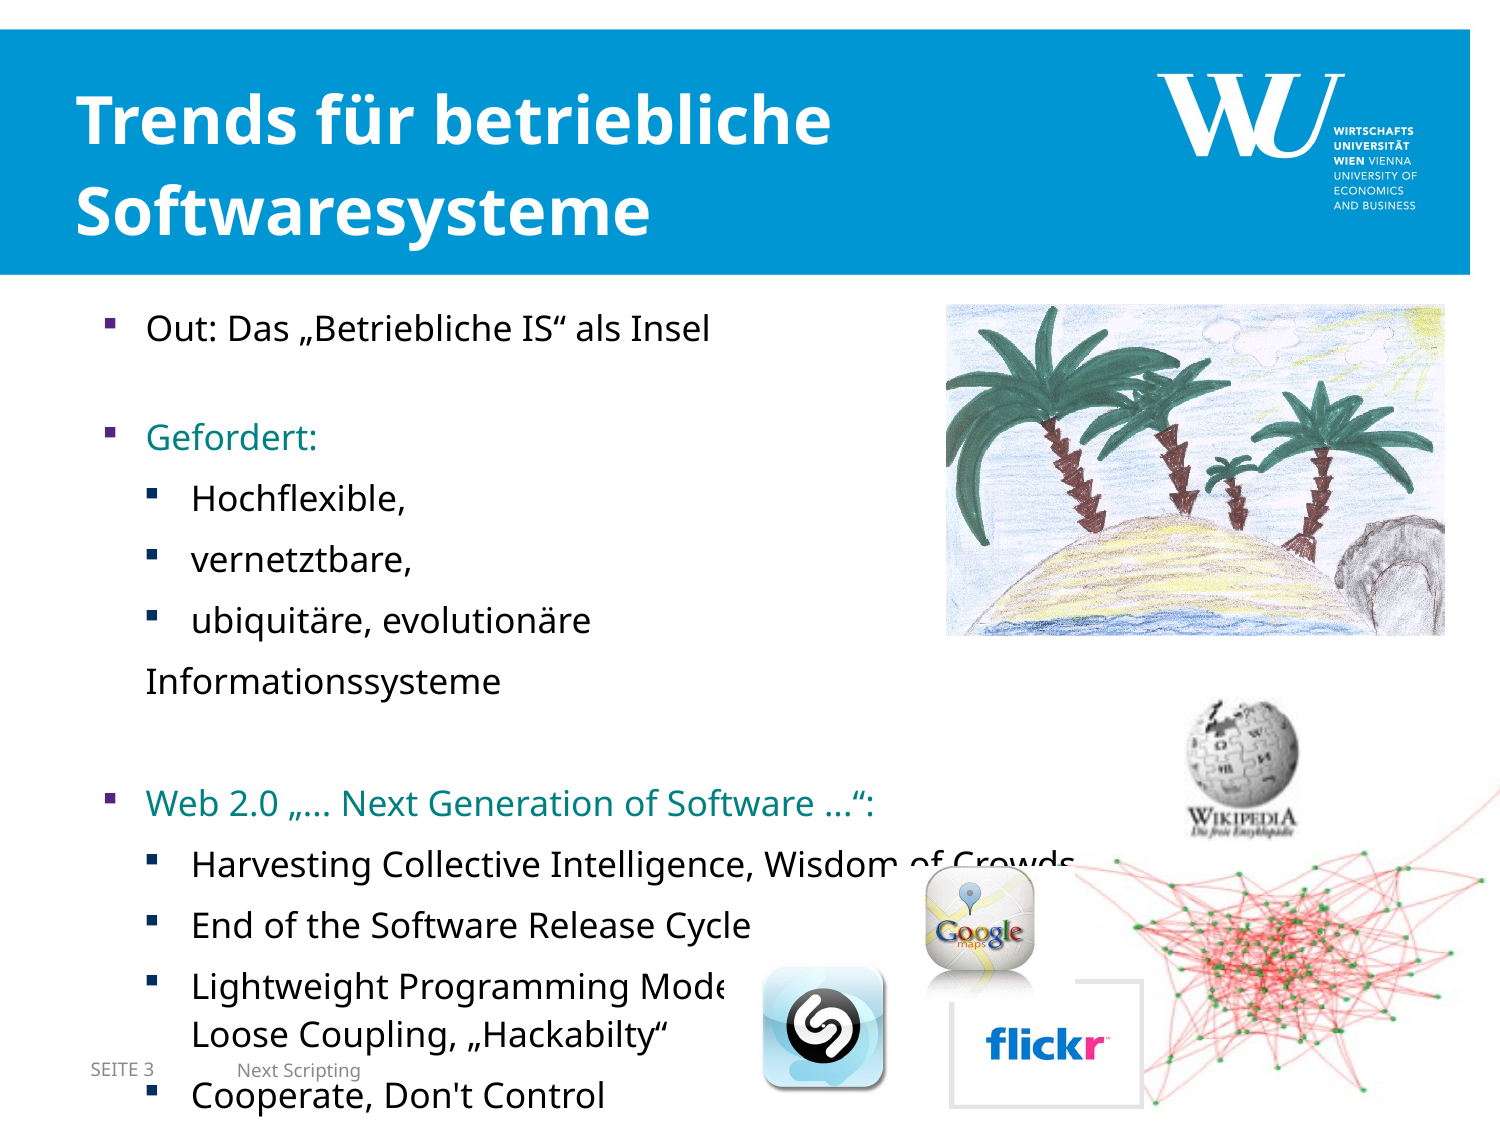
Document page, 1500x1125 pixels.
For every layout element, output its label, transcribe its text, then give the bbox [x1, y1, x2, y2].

list Out: Das „Betriebliche IS“ als Insel Gefordert: Hochflexible, vernetztbare, ubiquitäre, evolutionäre Informationssysteme Web 2.0 „... Next Generation of Software ...“: Harvesting Collective Intelligence, Wisdom of Crowds End of the Software Release Cycle Lightweight Programming Models, Loose Coupling, „Hackabilty“ Cooperate, Don't Control [102, 295, 1360, 1093]
text_box Next Scripting [223, 1040, 724, 1101]
picture [1363, 128, 1372, 135]
picture [1343, 143, 1353, 149]
picture [1350, 127, 1361, 134]
title Trends für betriebliche Softwaresysteme [75, 70, 1105, 259]
picture [1158, 74, 1344, 158]
picture [0, 0, 1500, 1125]
text_box SEITE <number> [75, 1040, 223, 1101]
picture [1335, 128, 1343, 134]
picture [1346, 157, 1354, 164]
picture [1335, 158, 1343, 164]
picture [1374, 188, 1385, 193]
